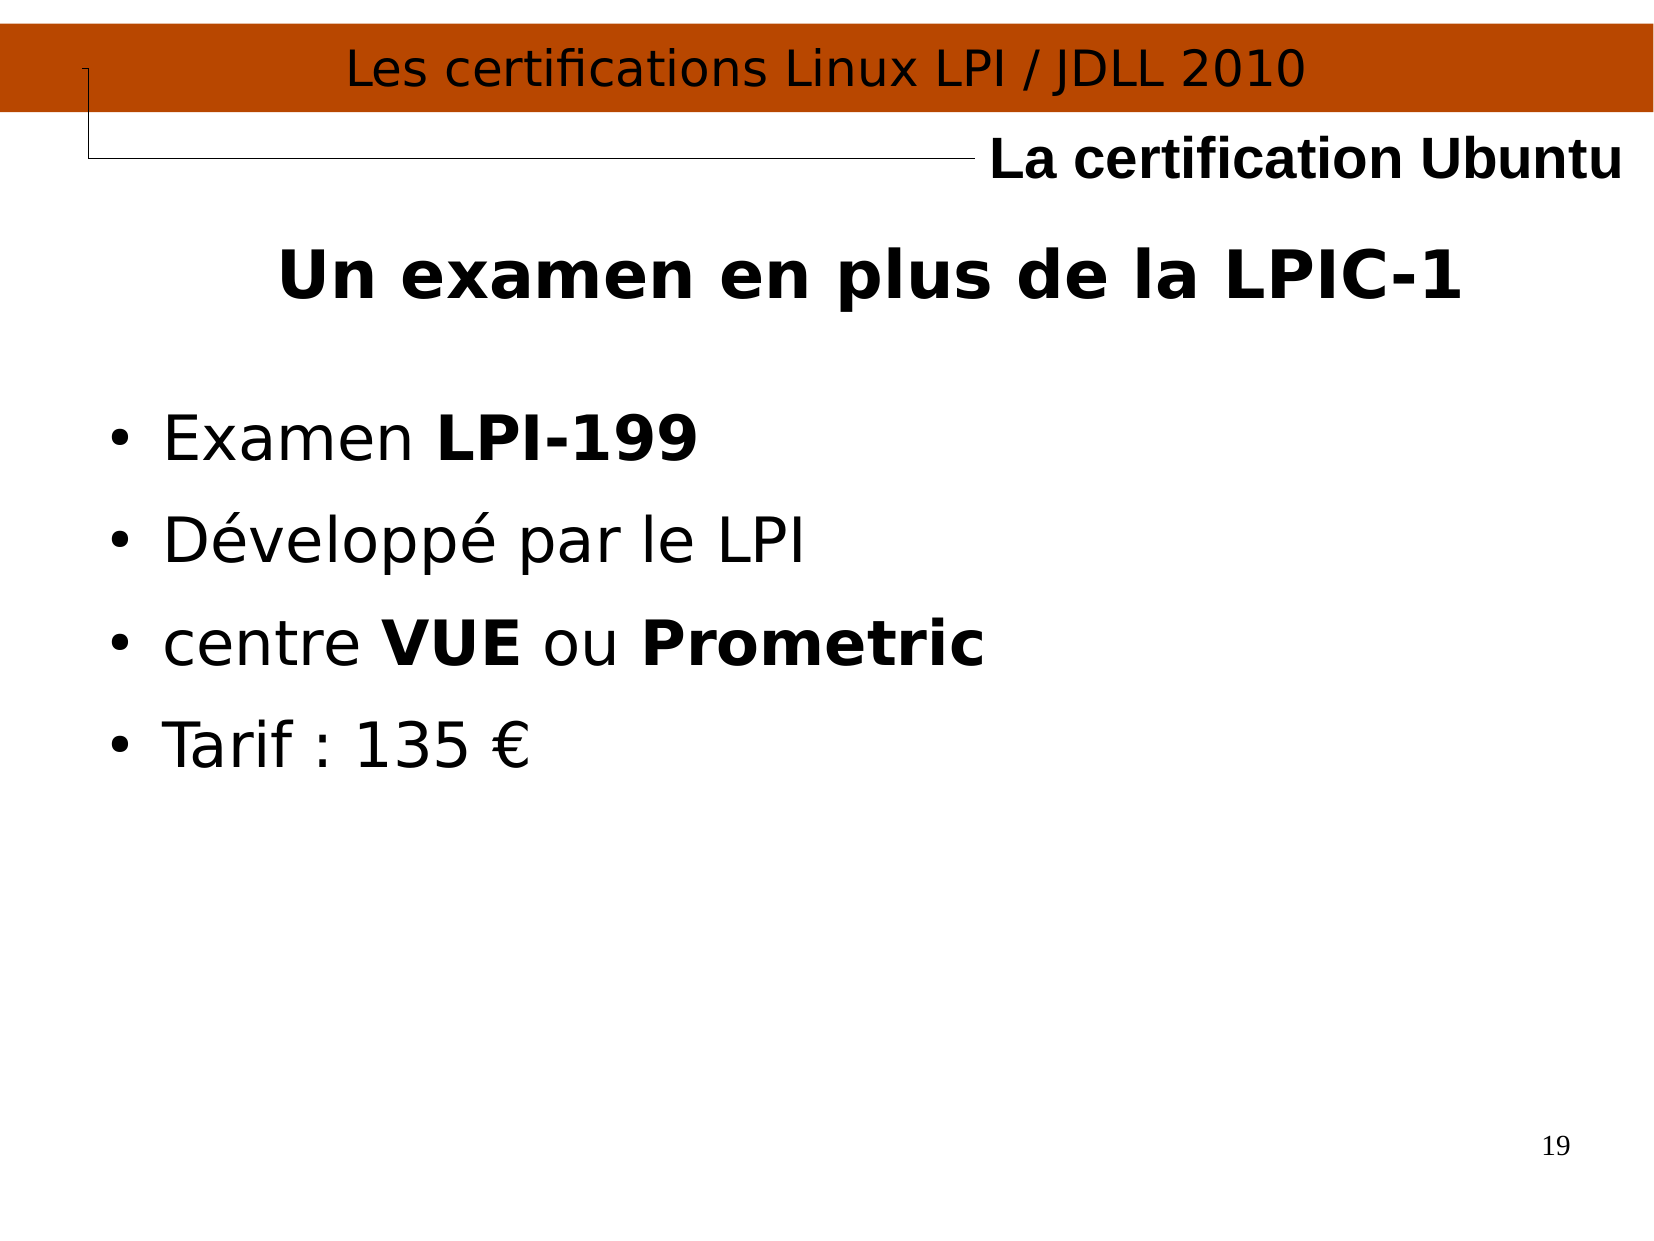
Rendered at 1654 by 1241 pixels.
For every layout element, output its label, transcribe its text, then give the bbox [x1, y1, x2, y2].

text_box La certification Ubuntu [974, 118, 1654, 198]
title Les certifications Linux LPI / JDLL 2010 [82, 39, 1571, 99]
list Un examen en plus de la LPIC-1 Examen LPI-199 Développé par le LPI centre VUE ou Prometric Tarif : 135 € [91, 236, 1580, 1047]
text_box [0, 23, 1654, 113]
